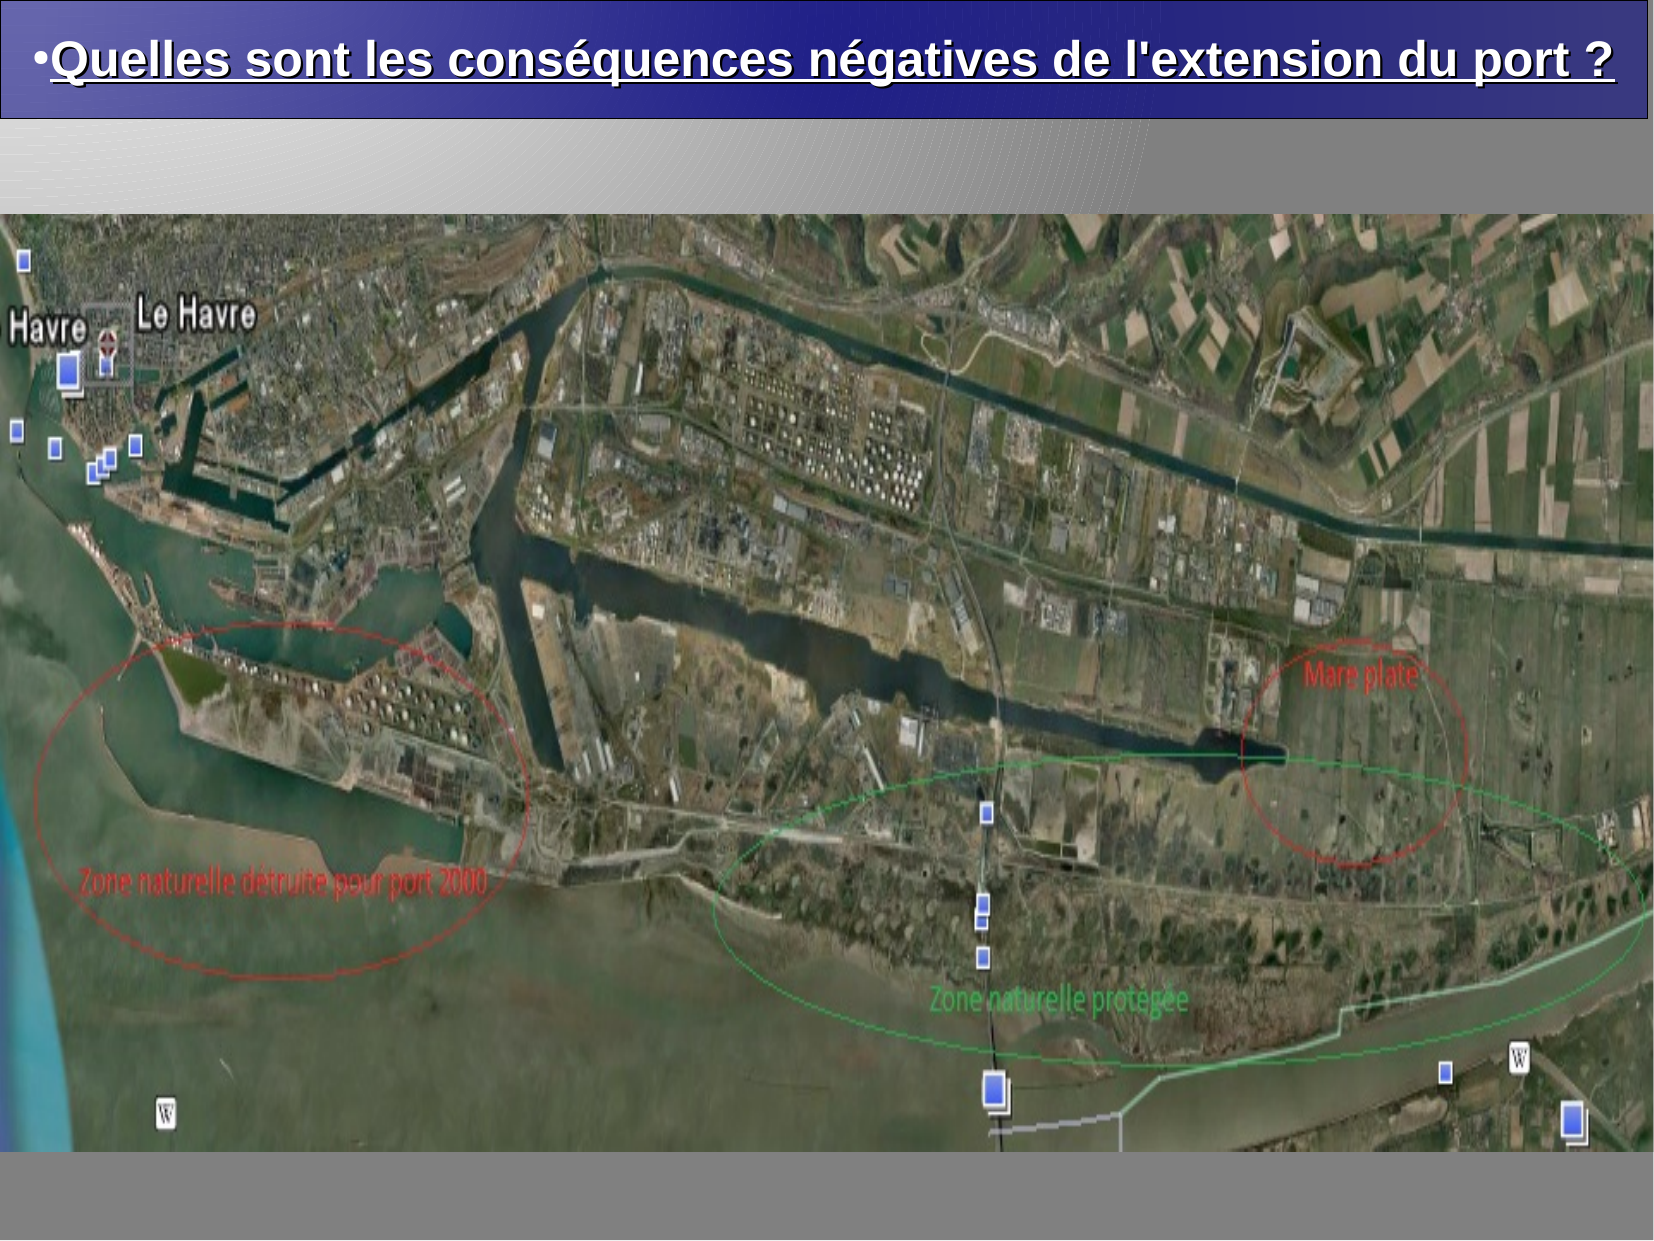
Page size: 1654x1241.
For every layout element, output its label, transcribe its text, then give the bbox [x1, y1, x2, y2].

picture [0, 214, 1654, 1152]
text_box Quelles sont les conséquences négatives de l'extension du port ? [0, 0, 1648, 119]
